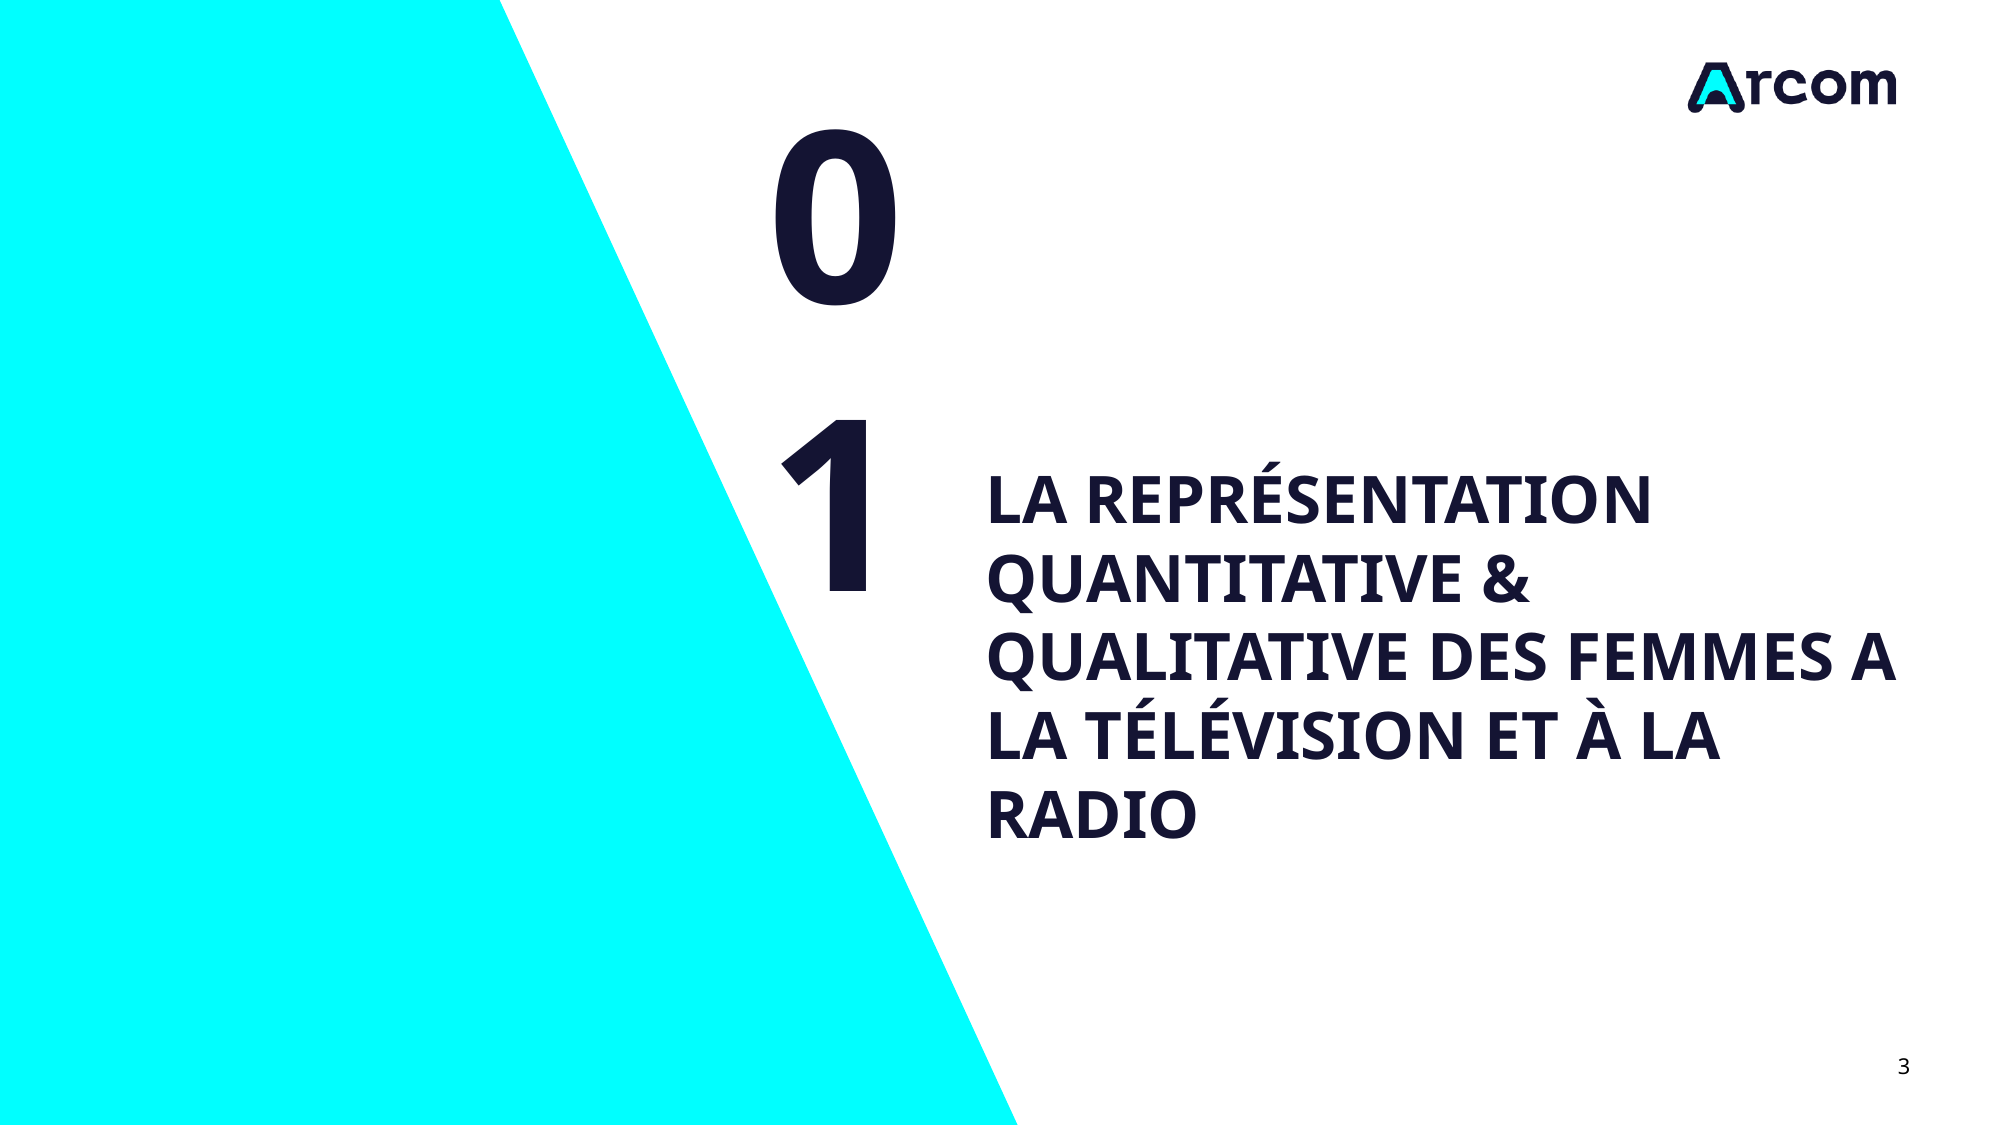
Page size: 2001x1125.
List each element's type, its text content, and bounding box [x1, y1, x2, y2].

slide_number <numéro> [1460, 1054, 1911, 1081]
picture [1686, 62, 1897, 113]
list LA Représentation quantitative & qualitative des femmes A la télévision et à la radio [973, 450, 1911, 863]
list 01 [767, 64, 1029, 355]
